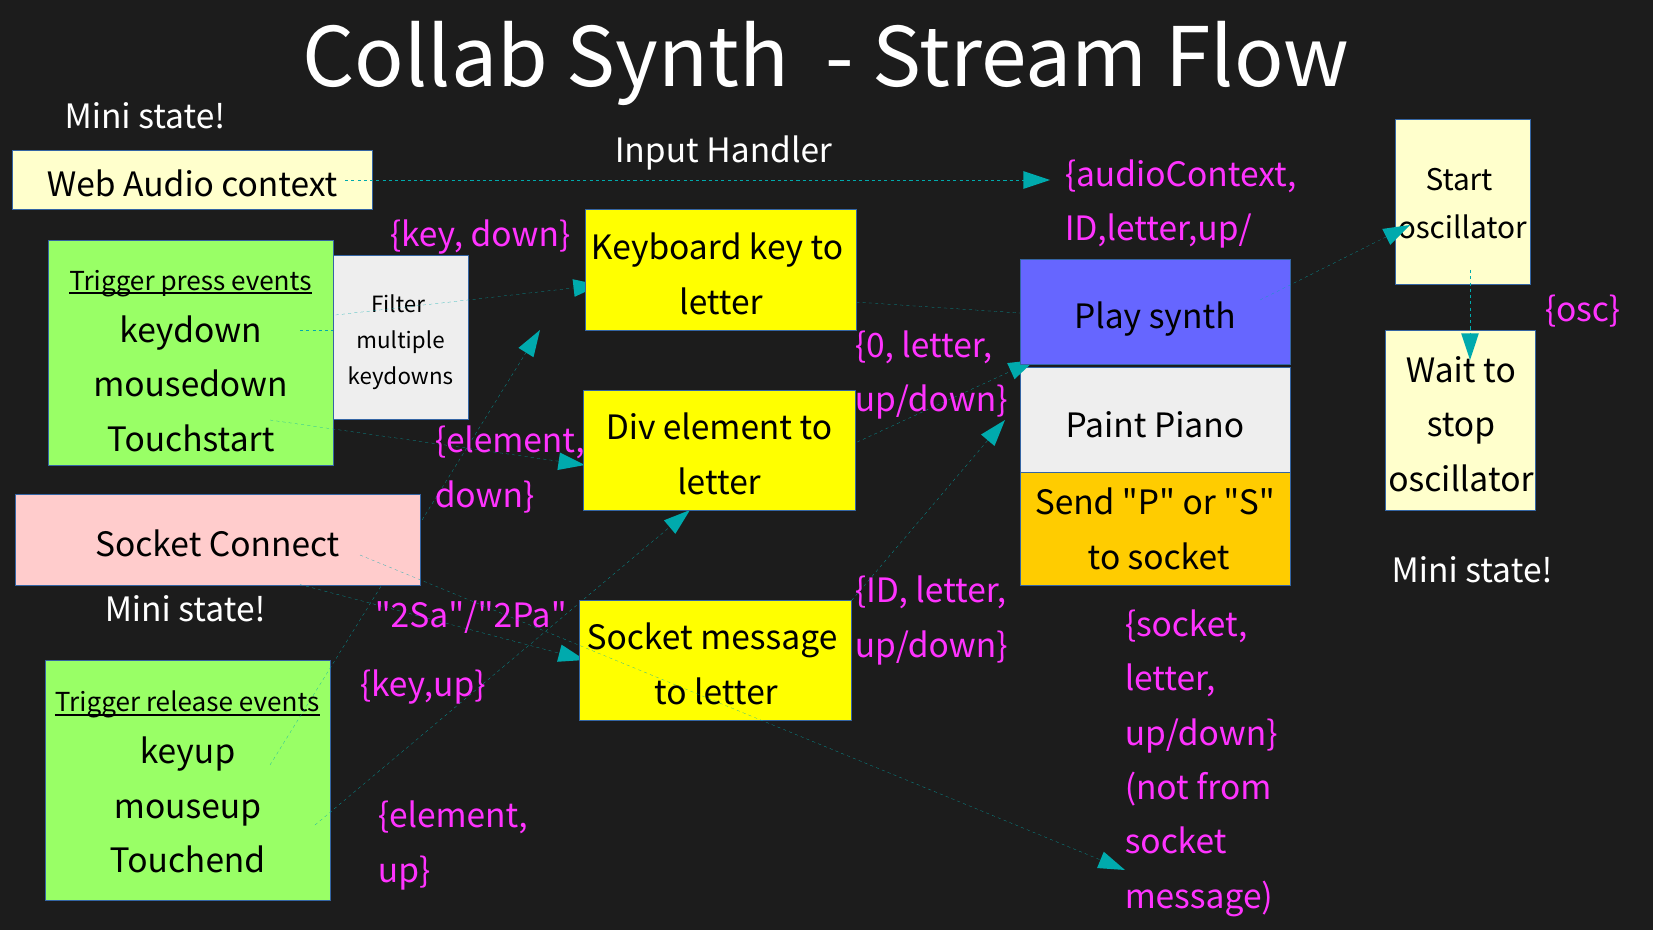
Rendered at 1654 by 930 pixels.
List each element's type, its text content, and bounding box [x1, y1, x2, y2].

text_box Start oscillator [1395, 119, 1531, 285]
text_box Filter multiple keydowns [333, 255, 469, 420]
text_box Input Handler [600, 111, 848, 181]
text_box Trigger press events keydown mousedown Touchstart [48, 240, 334, 466]
text_box Play synth [1020, 259, 1291, 365]
text_box Trigger release events keyup mouseup Touchend [45, 660, 331, 901]
text_box {ID, letter, up/down} [840, 551, 1156, 676]
text_box {0, letter, up/down} [840, 305, 1156, 430]
text_box {socket, letter, up/down} (not from socket message) [1110, 585, 1321, 927]
text_box "2Sa"/"2Pa" [360, 575, 676, 646]
text_box Div element to letter [583, 390, 856, 511]
text_box Web Audio context [12, 150, 373, 210]
text_box {osc} [1530, 269, 1653, 360]
text_box Send "P" or "S" to socket [1020, 473, 1291, 585]
text_box Wait to stop oscillator [1385, 330, 1536, 511]
text_box {element, down} [420, 401, 646, 526]
text_box Mini state! [90, 570, 421, 640]
text_box Socket Connect [15, 494, 421, 586]
title Collab Synth - Stream Flow [0, 0, 1653, 144]
text_box {key,up} [345, 645, 511, 769]
text_box Paint Piano [1020, 367, 1291, 473]
text_box Socket message to letter [579, 600, 852, 721]
text_box Keyboard key to letter [585, 209, 857, 331]
text_box Mini state! [49, 76, 256, 151]
text_box {audioContext, ID,letter,up/down} [1050, 134, 1366, 313]
text_box {key, down} [375, 194, 601, 285]
text_box Mini state! [1376, 530, 1576, 601]
text_box {element, up} [363, 776, 589, 901]
